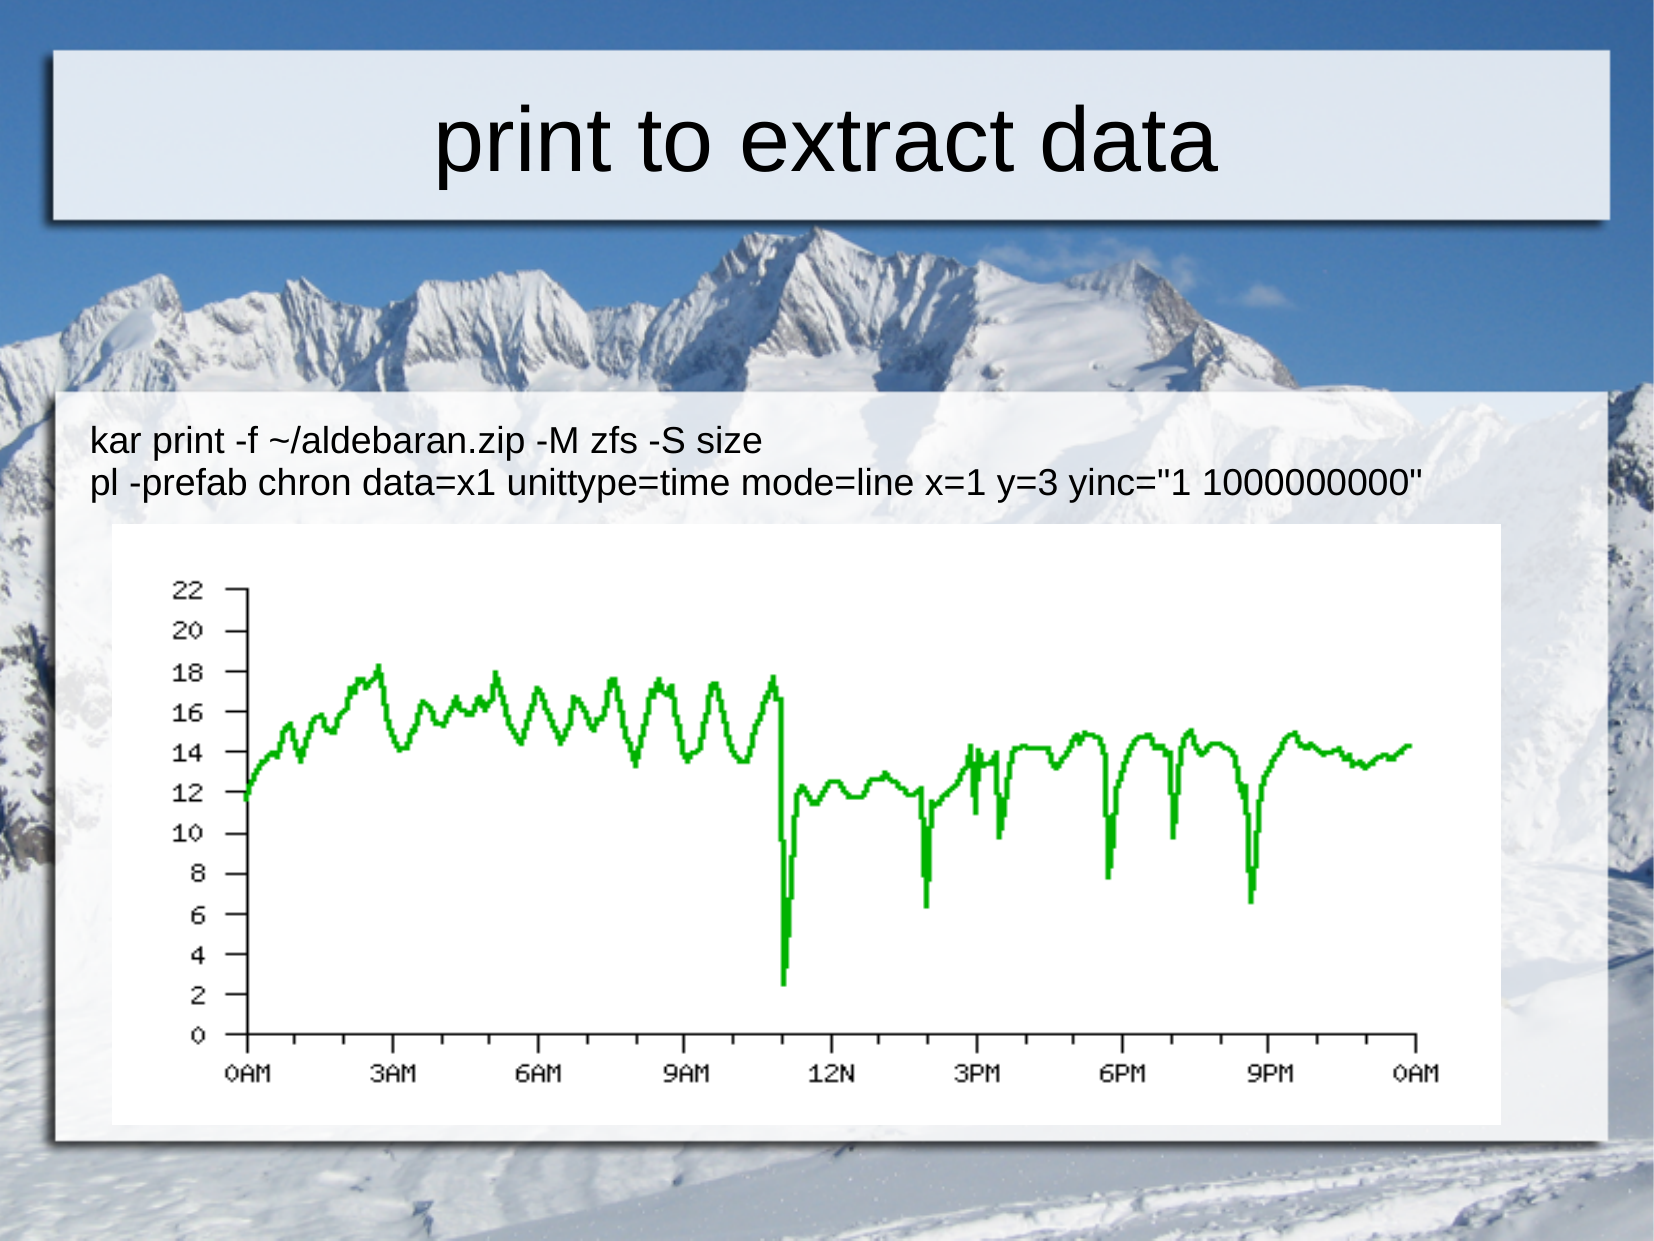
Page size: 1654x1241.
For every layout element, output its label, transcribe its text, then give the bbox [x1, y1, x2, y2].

text_box kar print -f ~/aldebaran.zip -M zfs -S size pl -prefab chron data=x1 unittype=time mode=line x=1 y=3 yinc="1 1000000000" [75, 412, 1654, 512]
picture [0, 0, 1654, 1241]
title print to extract data [59, 68, 1595, 212]
